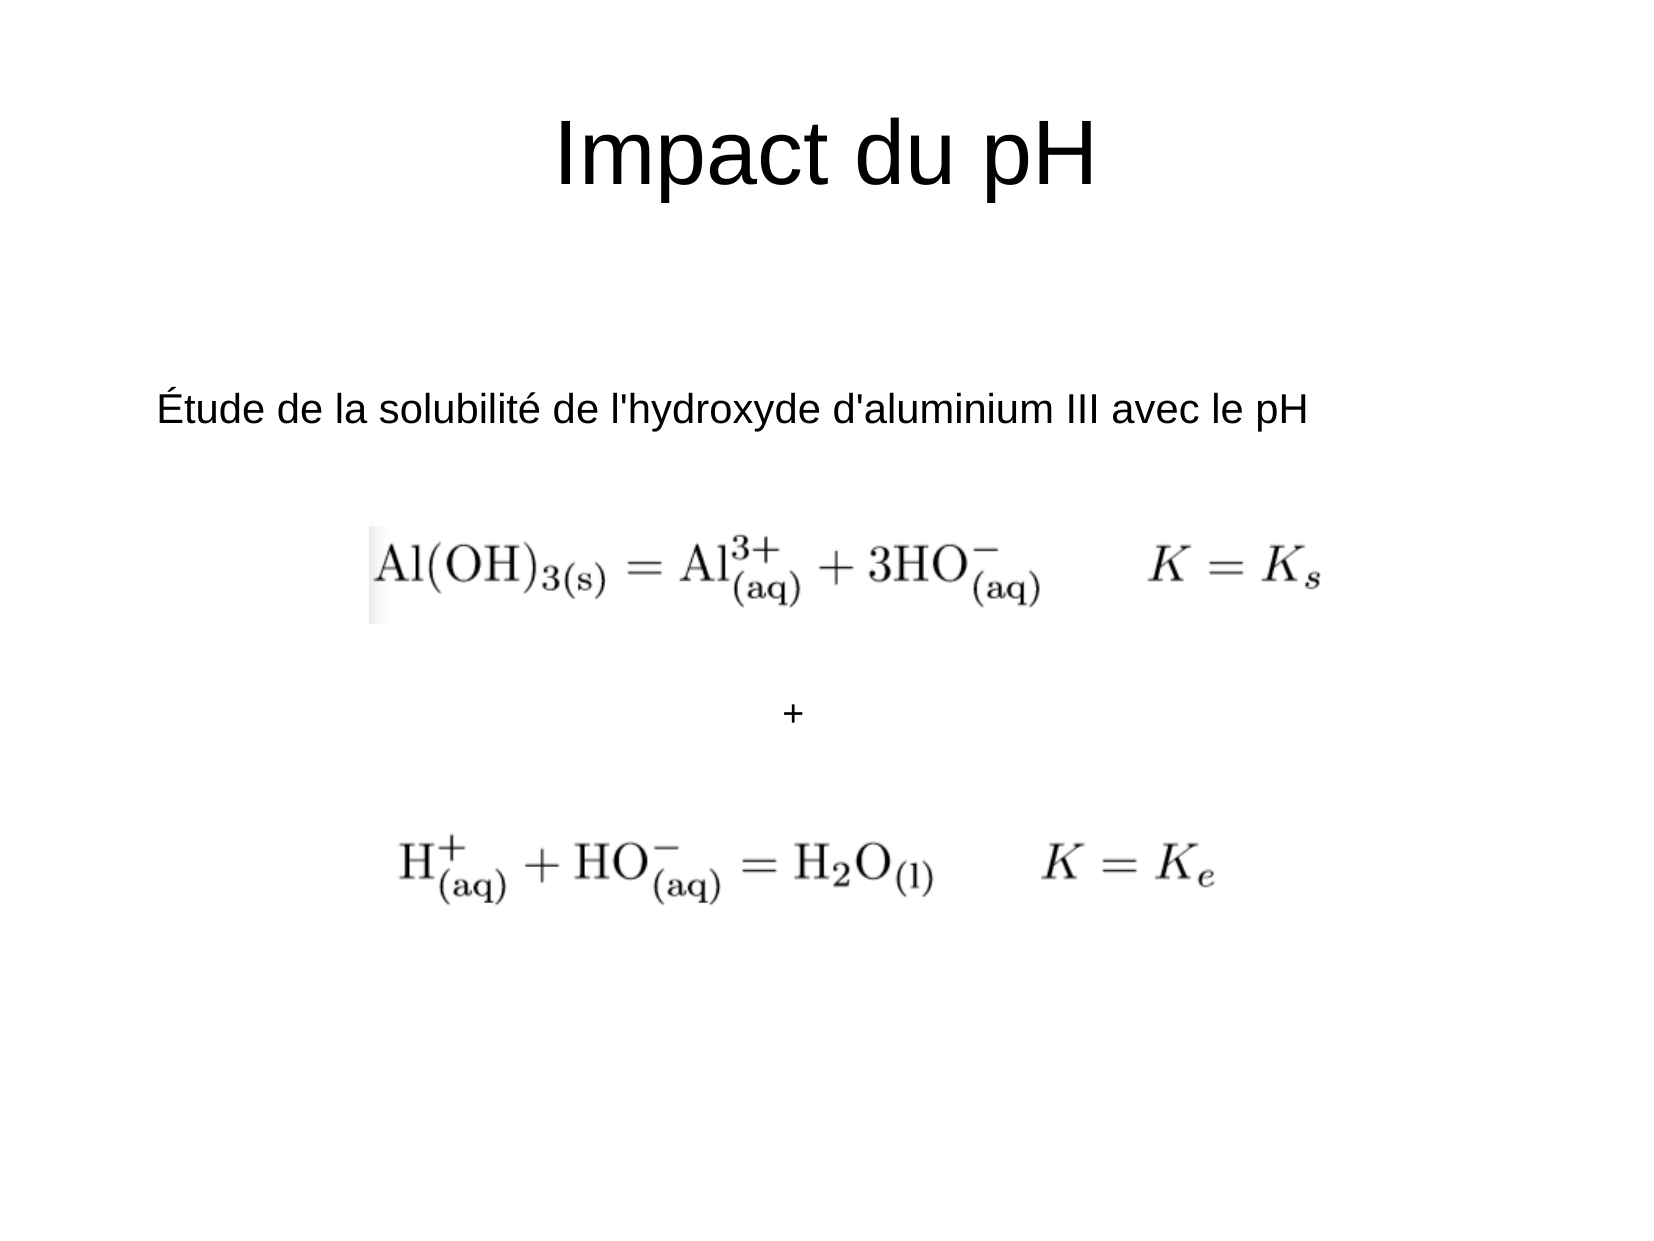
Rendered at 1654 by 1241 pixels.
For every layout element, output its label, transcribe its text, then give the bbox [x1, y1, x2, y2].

text_box + [767, 685, 820, 756]
title Impact du pH [82, 49, 1571, 257]
picture [136, 809, 1489, 957]
picture [369, 526, 1343, 624]
text_box Étude de la solubilité de l'hydroxyde d'aluminium III avec le pH [141, 378, 1347, 440]
